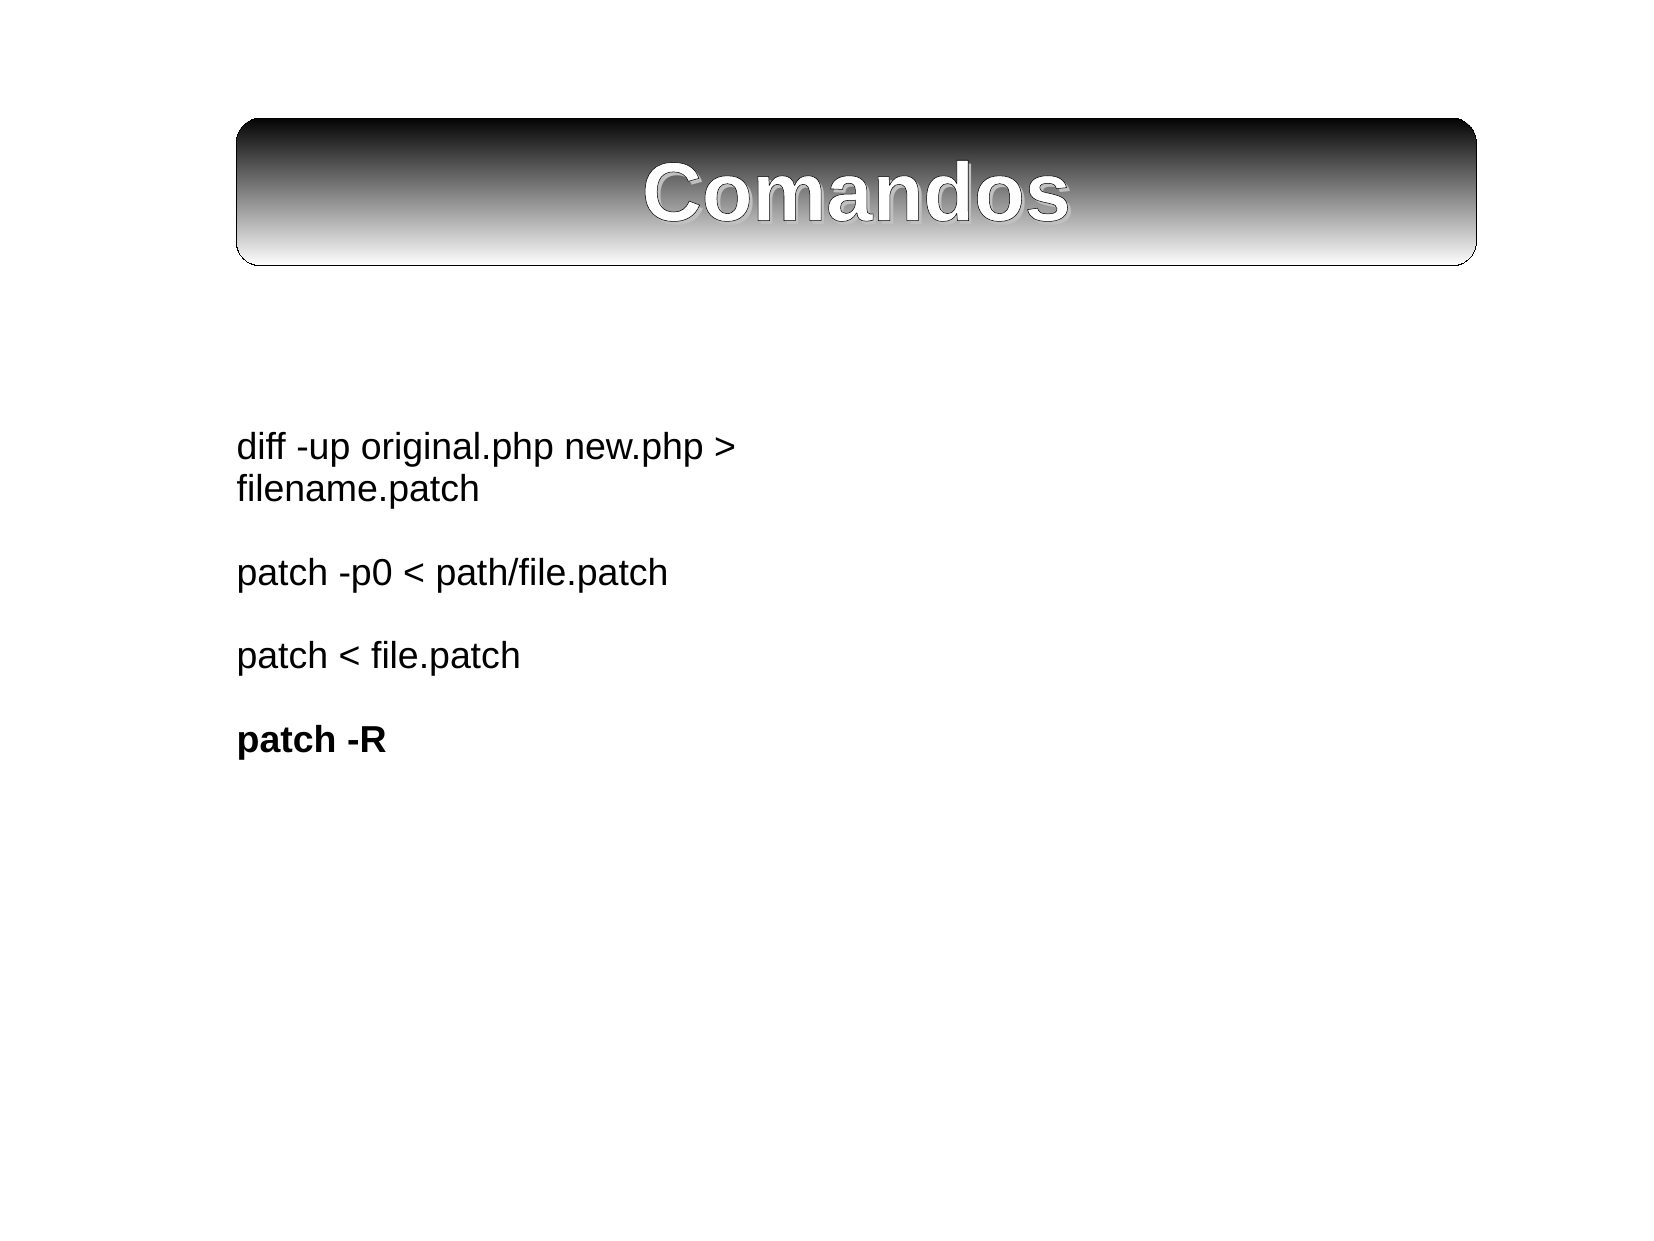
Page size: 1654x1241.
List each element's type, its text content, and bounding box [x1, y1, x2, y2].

text_box Comandos [236, 118, 1477, 266]
text_box diff -up original.php new.php > filename.patch patch -p0 < path/file.patch patch < file.patch patch -R [221, 417, 1004, 886]
